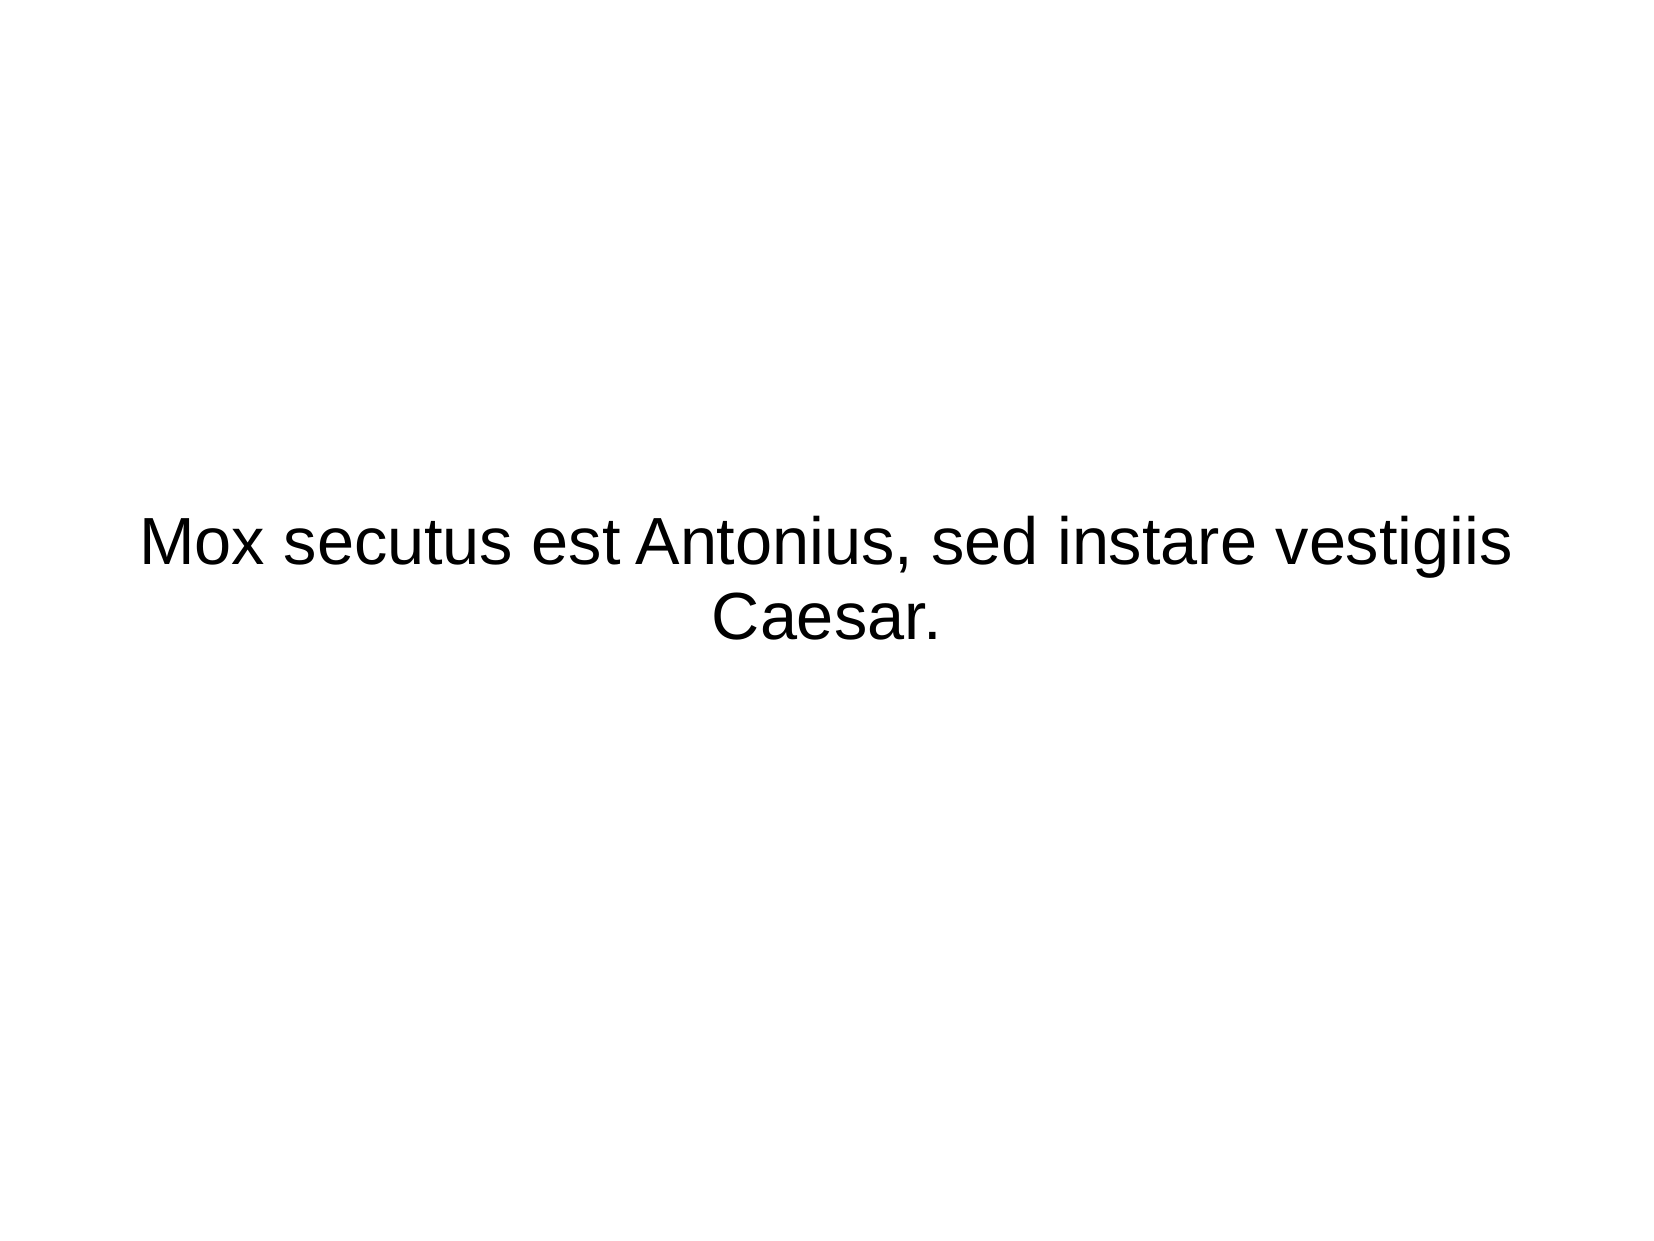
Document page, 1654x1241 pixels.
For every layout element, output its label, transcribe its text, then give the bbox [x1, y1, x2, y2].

subtitle Mox secutus est Antonius, sed instare vestigiis Caesar. [82, 49, 1571, 1109]
